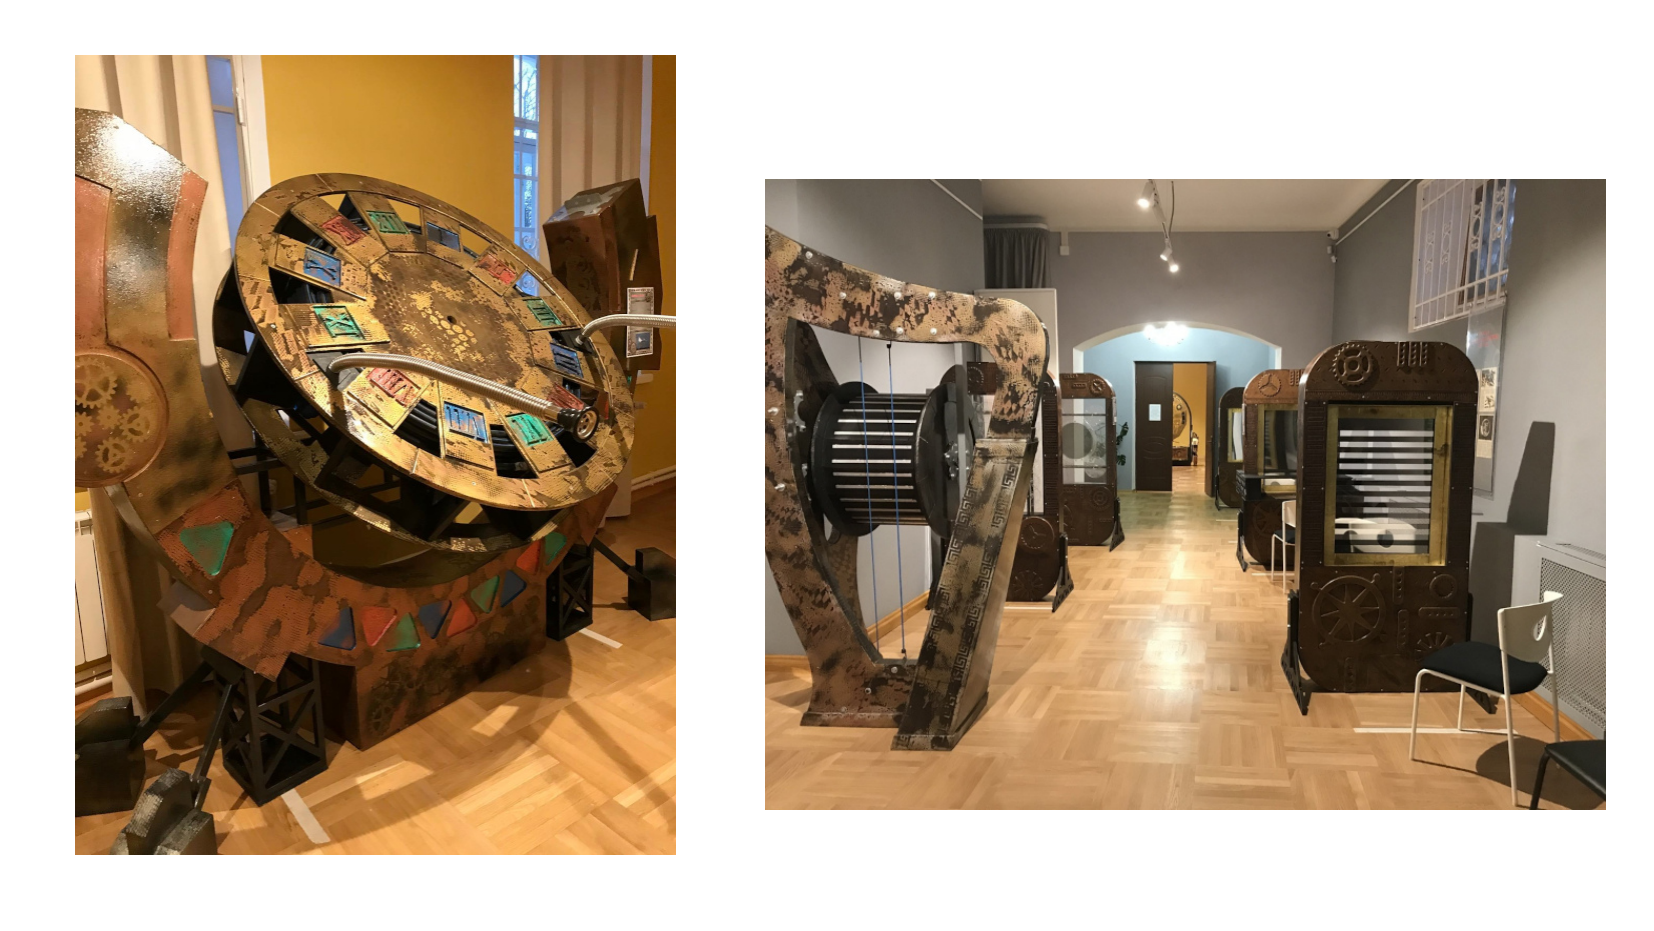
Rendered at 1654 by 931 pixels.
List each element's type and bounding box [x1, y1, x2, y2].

picture [765, 180, 1606, 811]
picture [75, 55, 676, 856]
